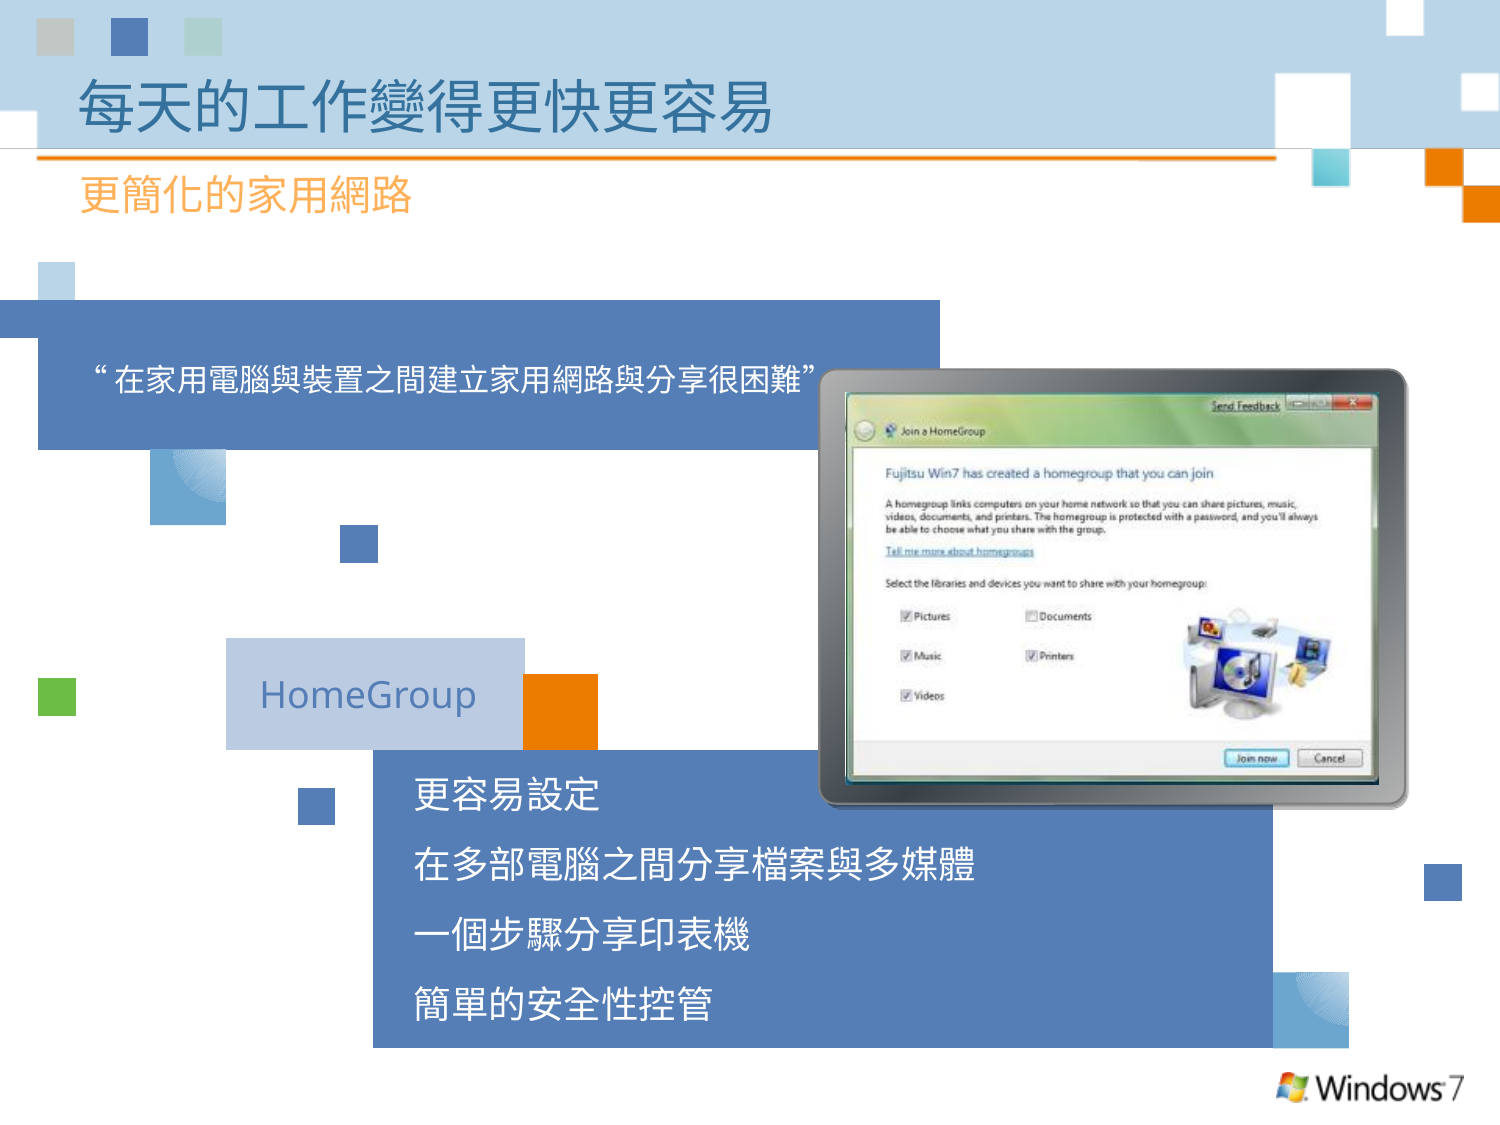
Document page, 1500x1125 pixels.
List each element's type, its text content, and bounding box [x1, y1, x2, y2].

text_box “在家用電腦與裝置之間建立家用網路與分享很困難” [38, 300, 940, 450]
text_box [0, 262, 75, 338]
text_box [340, 525, 378, 563]
text_box [184, 18, 222, 56]
text_box HomeGroup [226, 638, 525, 750]
text_box [111, 18, 148, 56]
text_box [150, 449, 226, 525]
text_box [37, 18, 74, 56]
text_box [819, 369, 1406, 804]
text_box [523, 674, 598, 750]
text_box [1273, 973, 1349, 1048]
text_box 更簡化的家用網路 [64, 160, 1479, 227]
text_box [1424, 864, 1462, 901]
text_box [38, 678, 76, 716]
title 每天的工作變得更快更容易 [62, 62, 1413, 150]
picture [845, 392, 1379, 785]
text_box [298, 788, 335, 825]
text_box 更容易設定 在多部電腦之間分享檔案與多媒體 一個步驟分享印表機 簡單的安全性控管 [373, 750, 1273, 1048]
